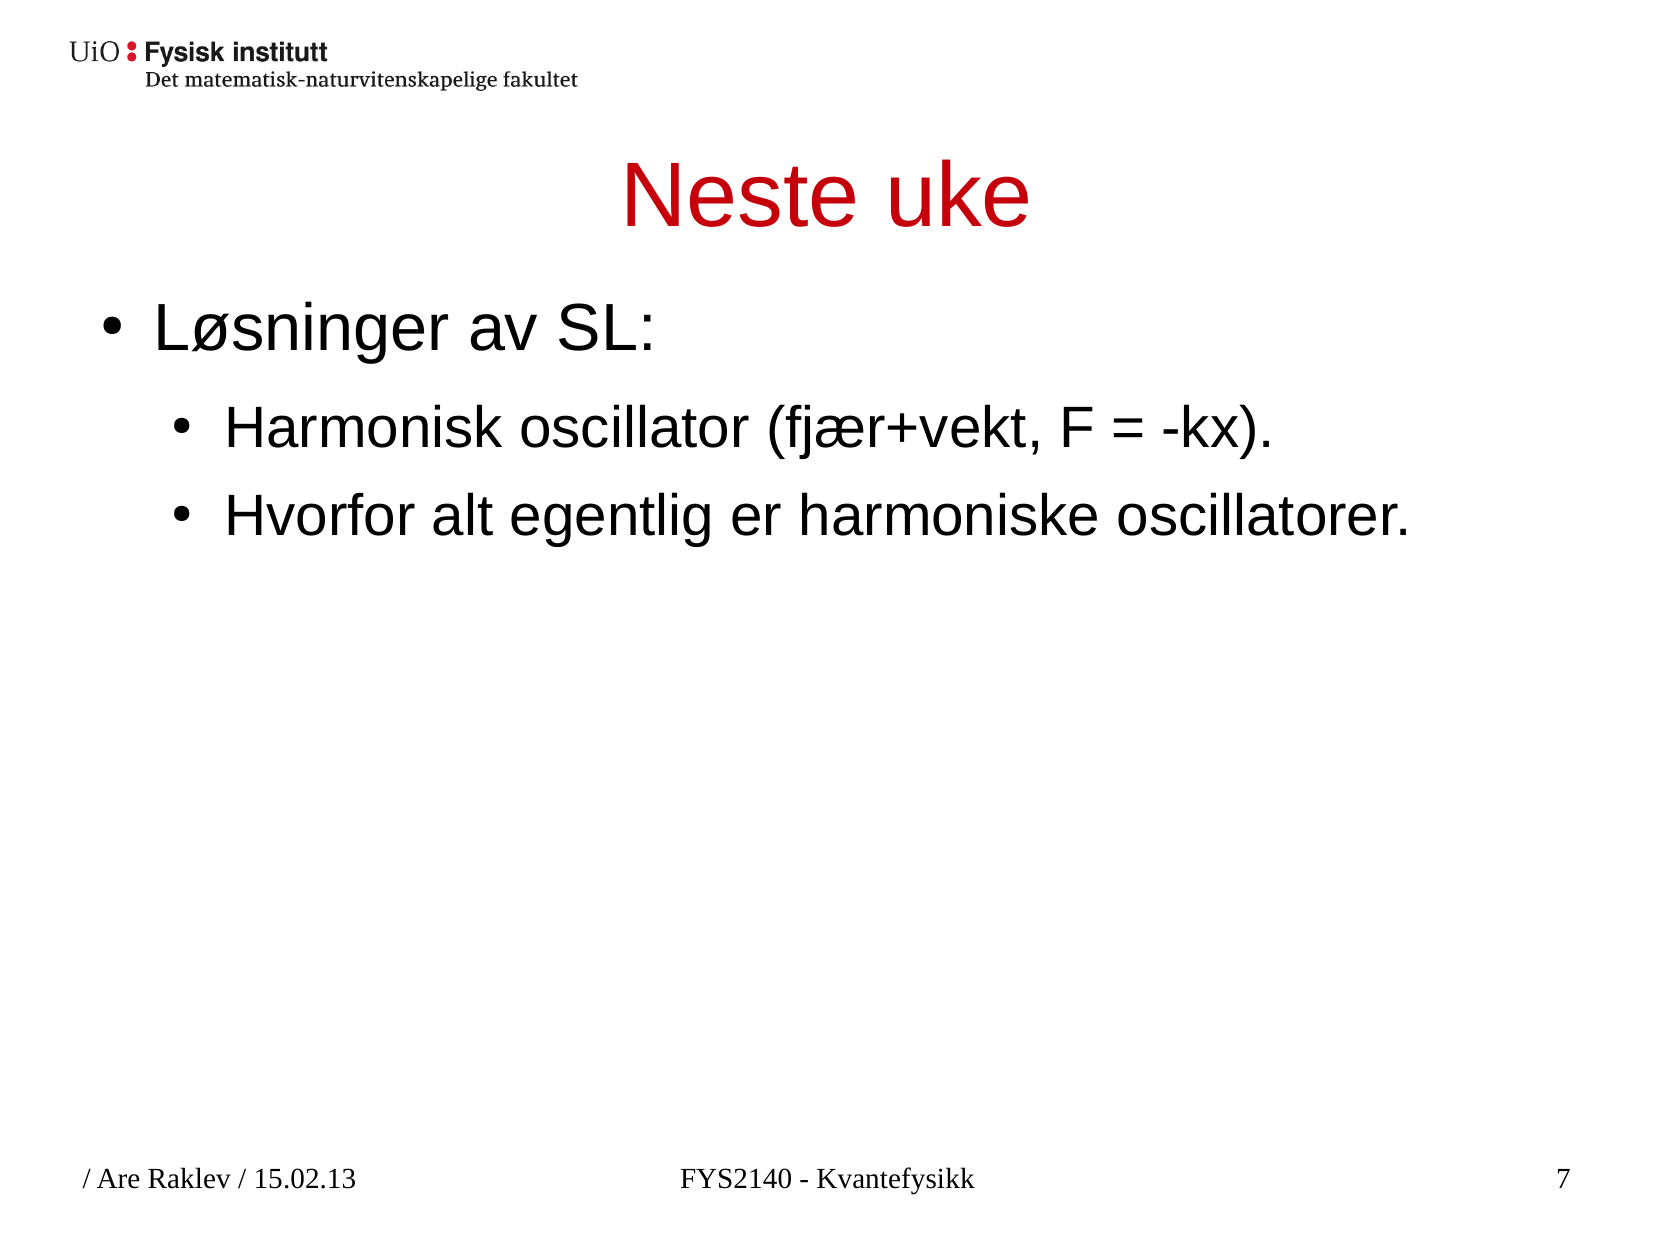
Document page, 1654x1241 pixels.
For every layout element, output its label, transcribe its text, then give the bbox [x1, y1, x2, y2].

list Løsninger av SL: Harmonisk oscillator (fjær+vekt, F = -kx). Hvorfor alt egentlig er harmoniske oscillatorer. [82, 290, 1576, 1094]
title Neste uke [82, 90, 1571, 290]
picture [68, 37, 581, 93]
